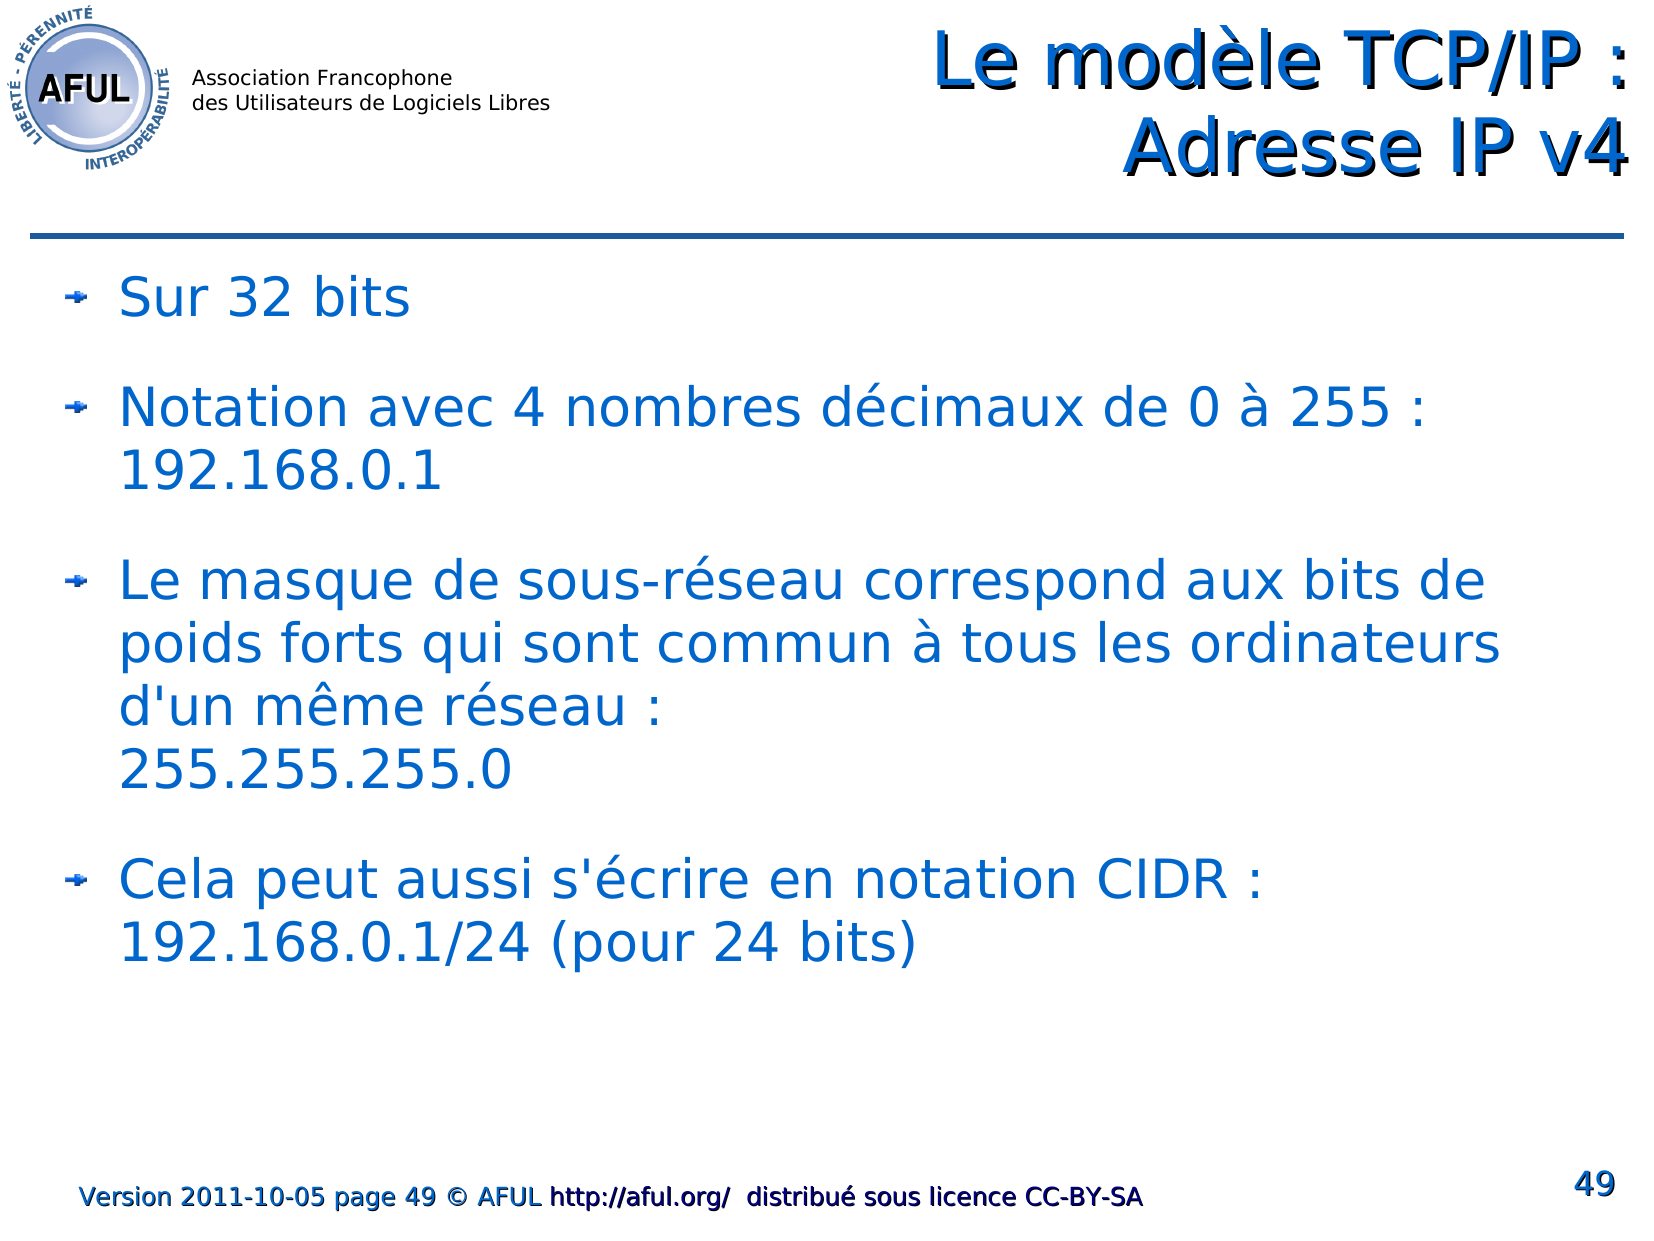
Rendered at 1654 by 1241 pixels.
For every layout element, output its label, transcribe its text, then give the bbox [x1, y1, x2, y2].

list Sur 32 bits Notation avec 4 nombres décimaux de 0 à 255 : 192.168.0.1 Le masque de sous-réseau correspond aux bits de poids forts qui sont commun à tous les ordinateurs d'un même réseau : 255.255.255.0 Cela peut aussi s'écrire en notation CIDR : 192.168.0.1/24 (pour 24 bits) [47, 265, 1595, 1211]
picture [0, 0, 178, 178]
title Le modèle TCP/IP : Adresse IP v4 [507, 0, 1630, 207]
